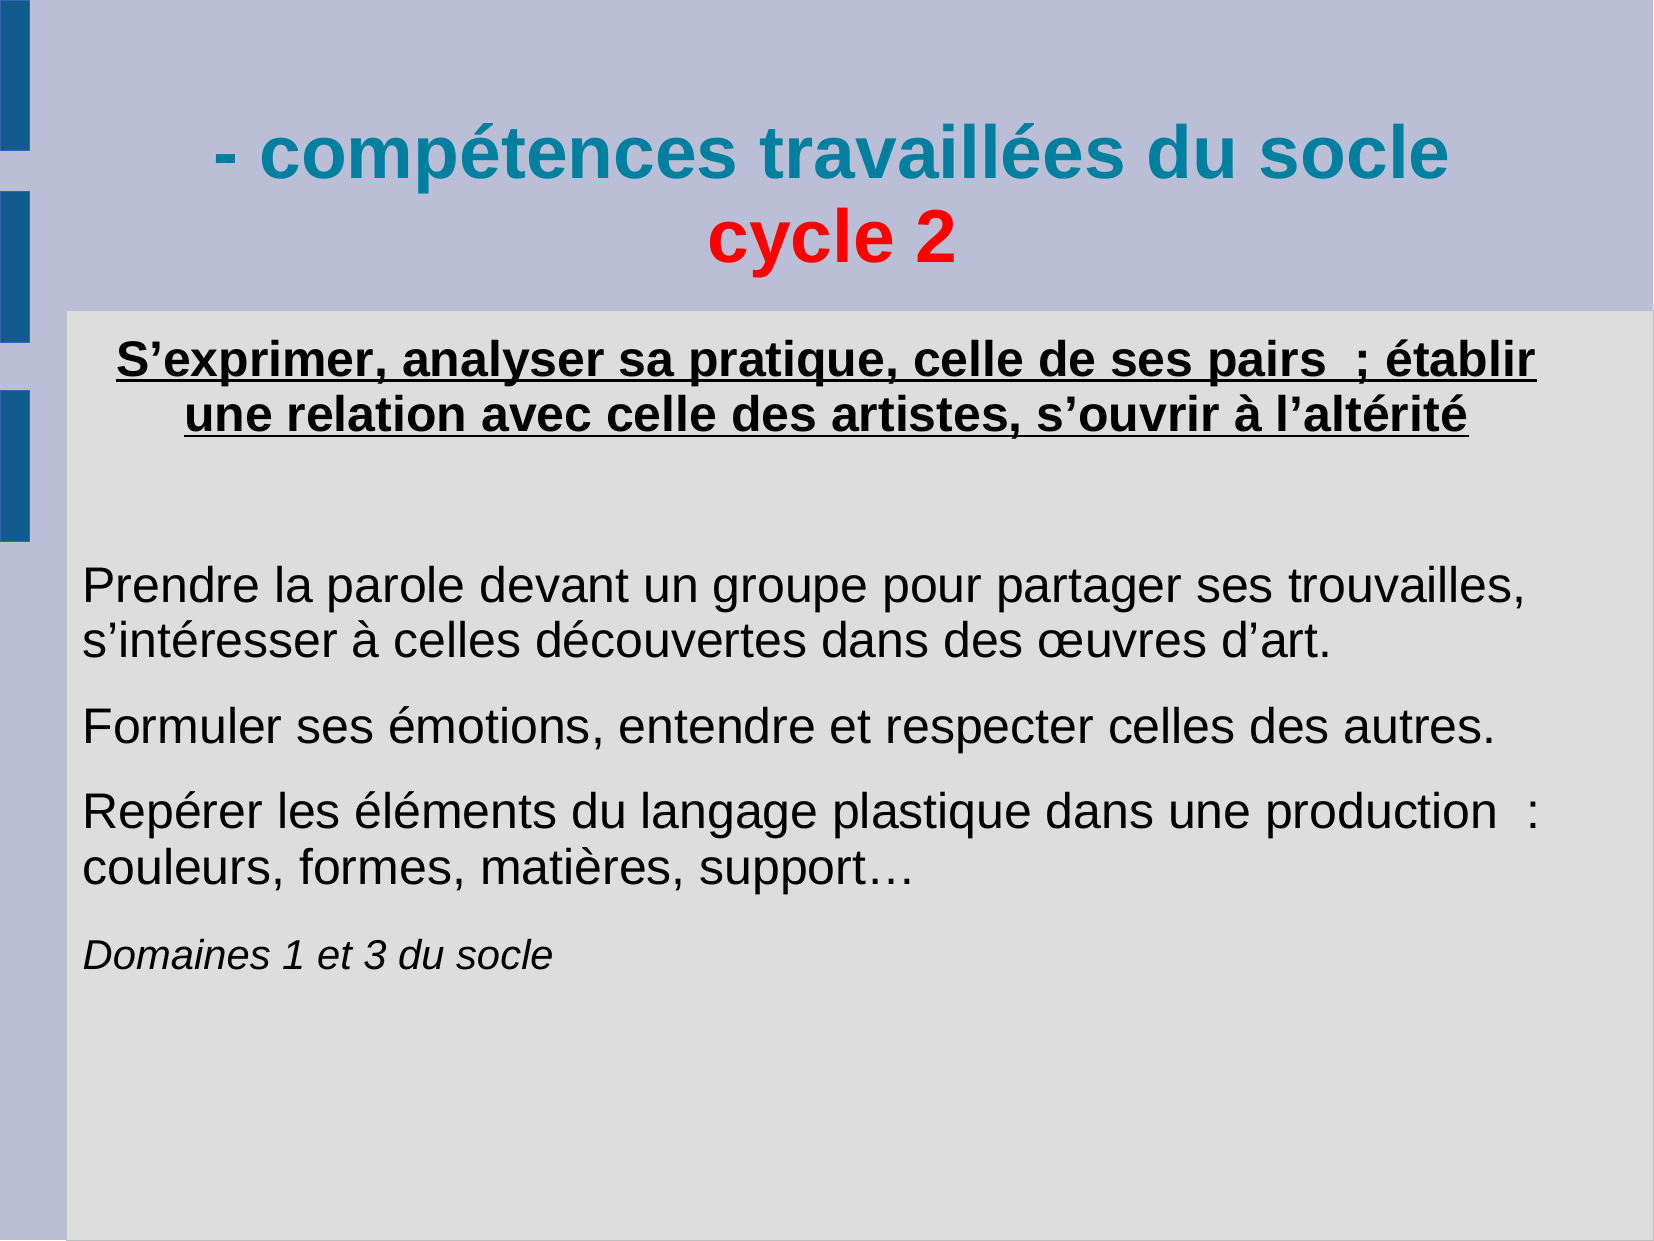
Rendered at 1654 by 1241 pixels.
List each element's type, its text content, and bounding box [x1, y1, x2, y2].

title - compétences travaillées du socle cycle 2 [82, 26, 1571, 279]
list S’exprimer, analyser sa pratique, celle de ses pairs ; établir une relation avec celle des artistes, s’ouvrir à l’altérité Prendre la parole devant un groupe pour partager ses trouvailles, s’intéresser à celles découvertes dans des œuvres d’art. Formuler ses émotions, entendre et respecter celles des autres. Repérer les éléments du langage plastique dans une production : couleurs, formes, matières, support… Domaines 1 et 3 du socle [82, 330, 1571, 1050]
